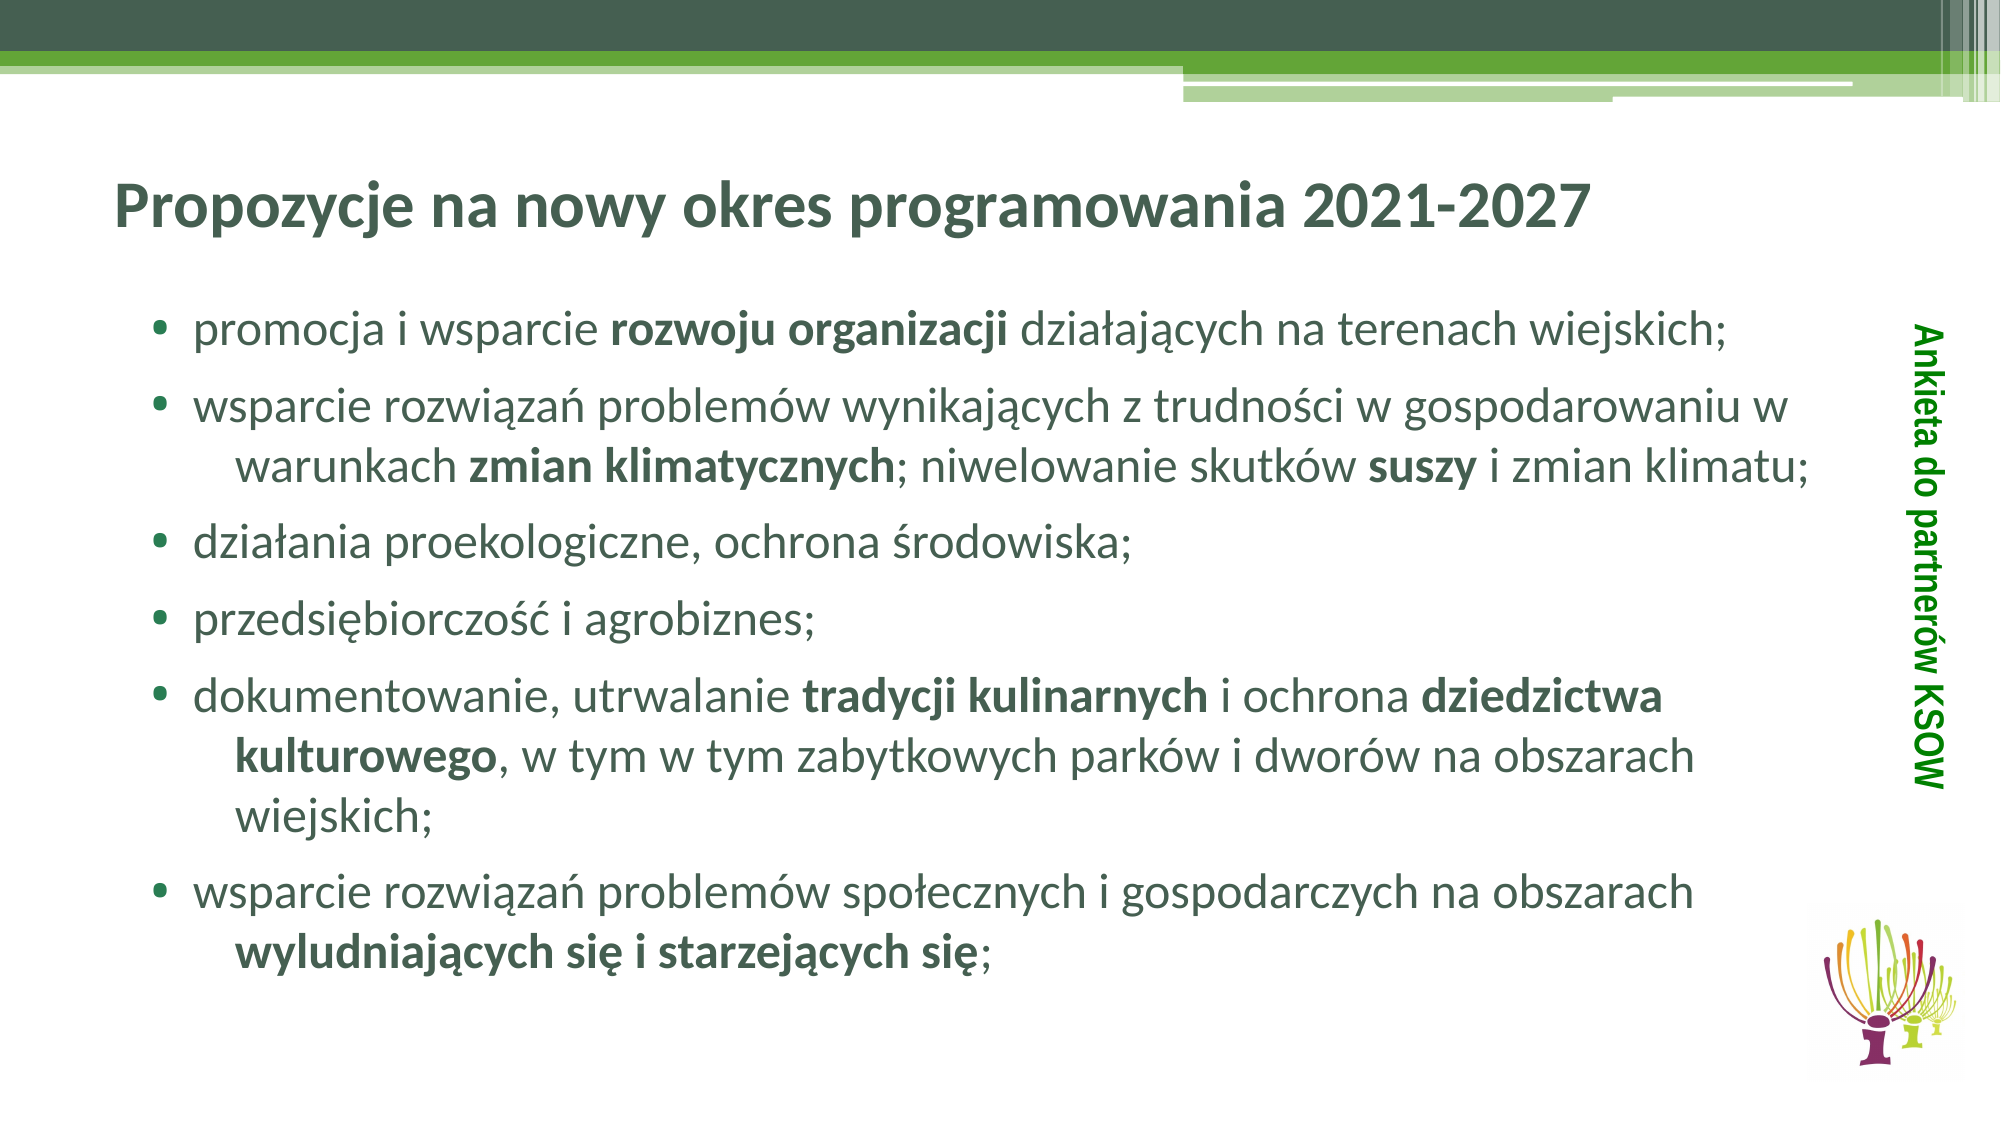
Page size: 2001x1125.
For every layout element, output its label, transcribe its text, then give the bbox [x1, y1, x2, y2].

text_box Ankieta do partnerów KSOW [1898, 113, 1965, 1001]
list promocja i wsparcie rozwoju organizacji działających na terenach wiejskich; wsparcie rozwiązań problemów wynikających z trudności w gospodarowaniu w warunkach zmian klimatycznych; niwelowanie skutków suszy i zmian klimatu; działania proekologiczne, ochrona środowiska; przedsiębiorczość i agrobiznes; dokumentowanie, utrwalanie tradycji kulinarnych i ochrona dziedzictwa kulturowego, w tym w tym zabytkowych parków i dworów na obszarach wiejskich; wsparcie rozwiązań problemów społecznych i gospodarczych na obszarach wyludniających się i starzejących się; [99, 288, 1900, 1082]
title Propozycje na nowy okres programowania 2021-2027 [99, 113, 1898, 288]
picture [1900, 1001, 1965, 1082]
